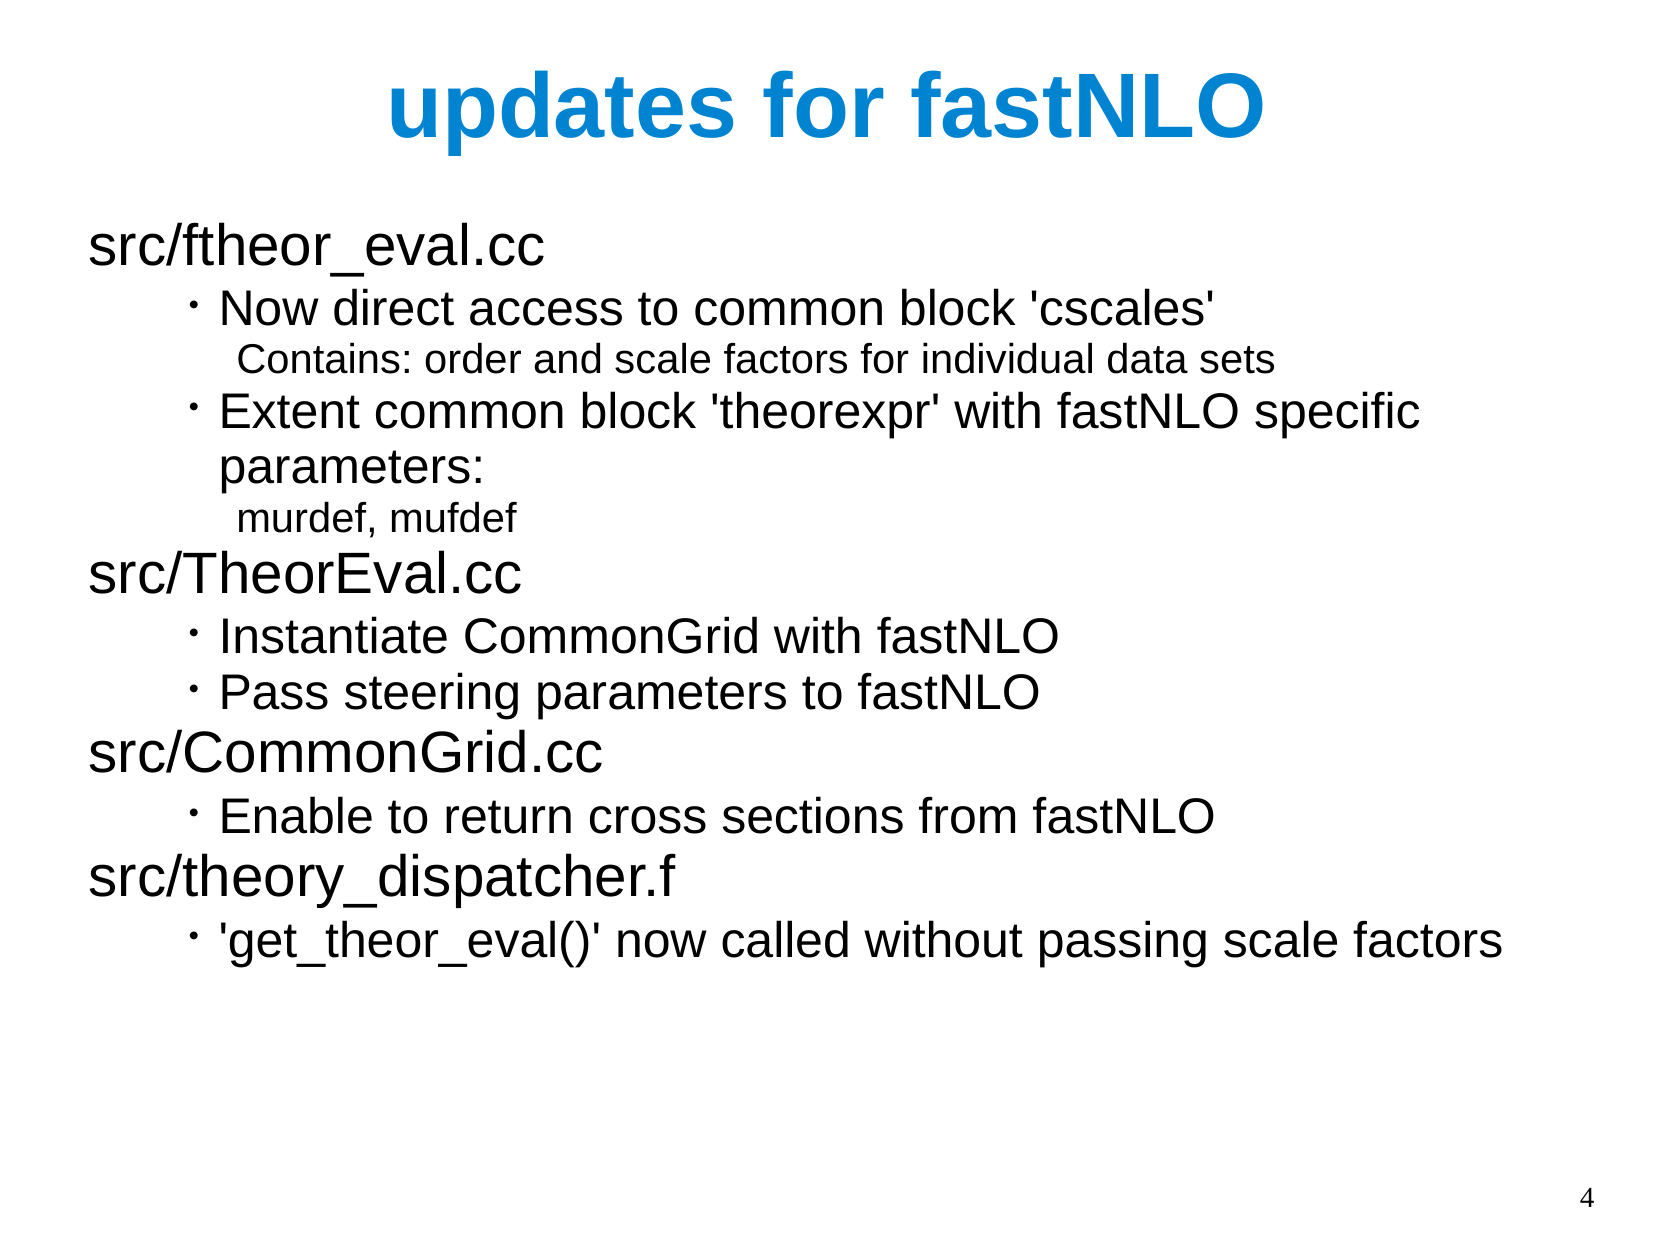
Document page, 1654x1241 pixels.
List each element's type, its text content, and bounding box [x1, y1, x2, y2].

title updates for fastNLO [23, 35, 1630, 178]
list src/ftheor_eval.cc Now direct access to common block 'cscales' Contains: order and scale factors for individual data sets Extent common block 'theorexpr' with fastNLO specific parameters: murdef, mufdef src/TheorEval.cc Instantiate CommonGrid with fastNLO Pass steering parameters to fastNLO src/CommonGrid.cc Enable to return cross sections from fastNLO src/theory_dispatcher.f 'get_theor_eval()' now called without passing scale factors [70, 212, 1595, 1158]
